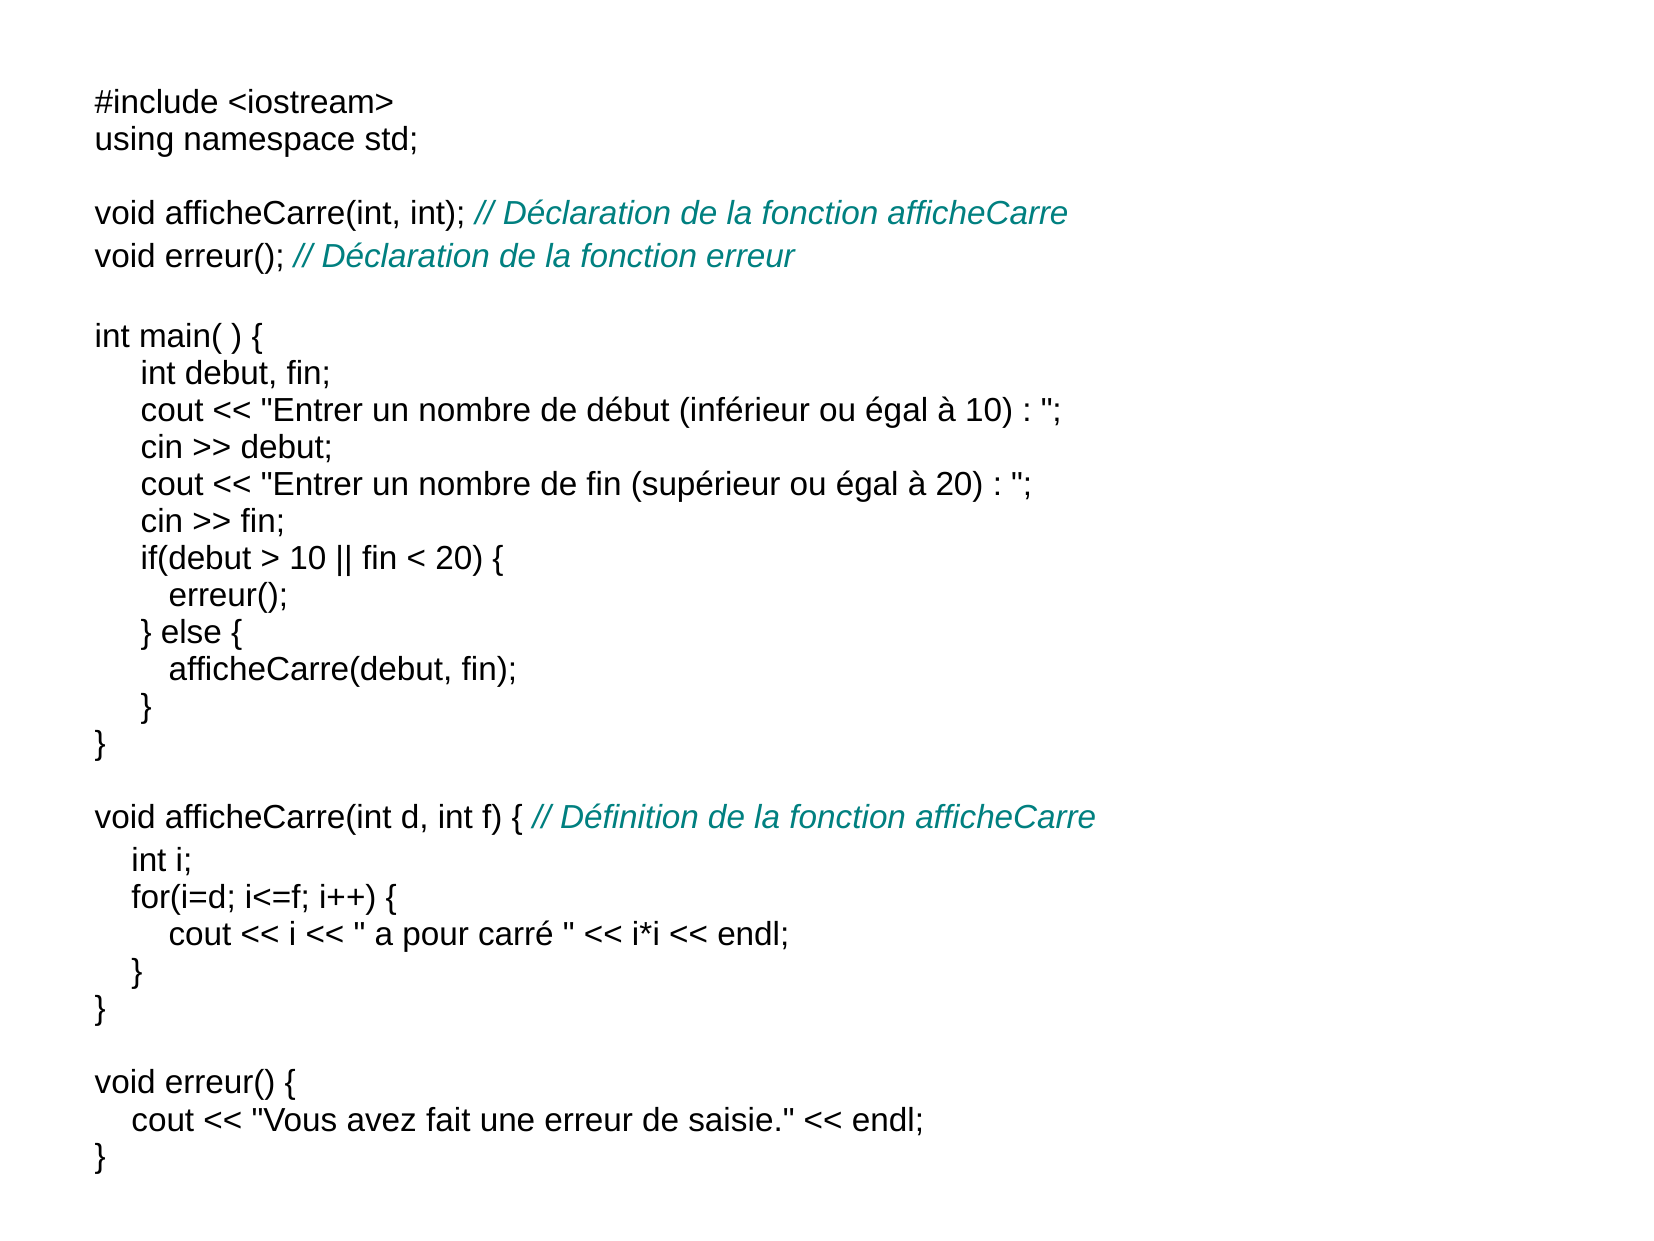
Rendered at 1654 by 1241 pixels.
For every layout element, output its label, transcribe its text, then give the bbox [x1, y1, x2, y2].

list #include <iostream> using namespace std; void afficheCarre(int, int); // Déclaration de la fonction afficheCarre void erreur(); // Déclaration de la fonction erreur int main( ) { int debut, fin; cout << "Entrer un nombre de début (inférieur ou égal à 10) : "; cin >> debut; cout << "Entrer un nombre de fin (supérieur ou égal à 20) : "; cin >> fin; if(debut > 10 || fin < 20) { erreur(); } else { afficheCarre(debut, fin); } } void afficheCarre(int d, int f) { // Définition de la fonction afficheCarre int i; for(i=d; i<=f; i++) { cout << i << " a pour carré " << i*i << endl; } } void erreur() { cout << "Vous avez fait une erreur de saisie." << endl; } [94, 83, 1583, 1182]
